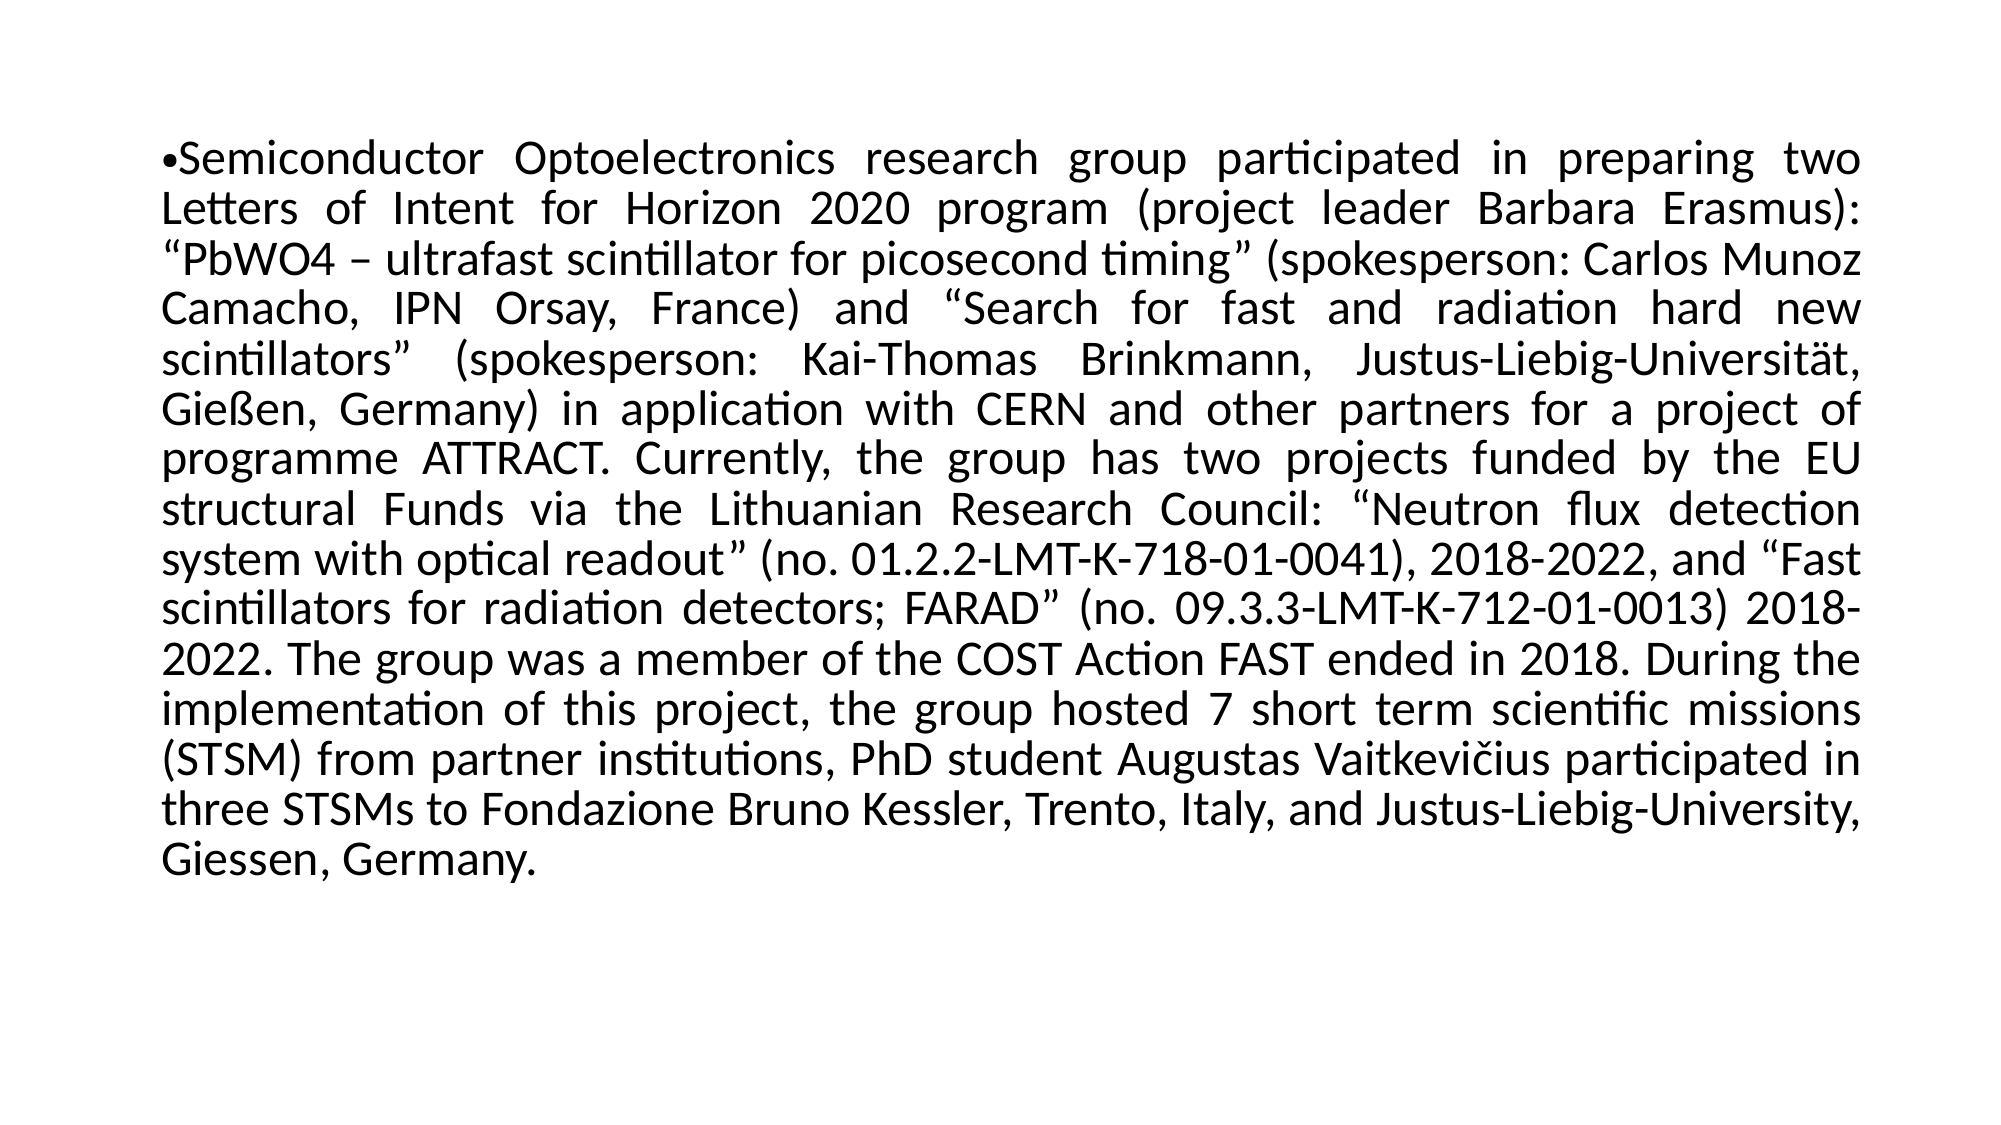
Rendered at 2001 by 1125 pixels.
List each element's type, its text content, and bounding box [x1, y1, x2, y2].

text_box Semiconductor Optoelectronics research group participated in preparing two Letters of Intent for Horizon 2020 program (project leader Barbara Erasmus): “PbWO4 – ultrafast scintillator for picosecond timing” (spokesperson: Carlos Munoz Camacho, IPN Orsay, France) and “Search for fast and radiation hard new scintillators” (spokesperson: Kai-Thomas Brinkmann, Justus-Liebig-Universität, Gießen, Germany) in application with CERN and other partners for a project of programme ATTRACT. Currently, the group has two projects funded by the EU structural Funds via the Lithuanian Research Council: “Neutron flux detection system with optical readout” (no. 01.2.2-LMT-K-718-01-0041), 2018-2022, and “Fast scintillators for radiation detectors; FARAD” (no. 09.3.3-LMT-K-712-01-0013) 2018-2022. The group was a member of the COST Action FAST ended in 2018. During the implementation of this project, the group hosted 7 short term scientific missions (STSM) from partner institutions, PhD student Augustas Vaitkevičius participated in three STSMs to Fondazione Bruno Kessler, Trento, Italy, and Justus-Liebig-University, Giessen, Germany. [146, 130, 1878, 895]
